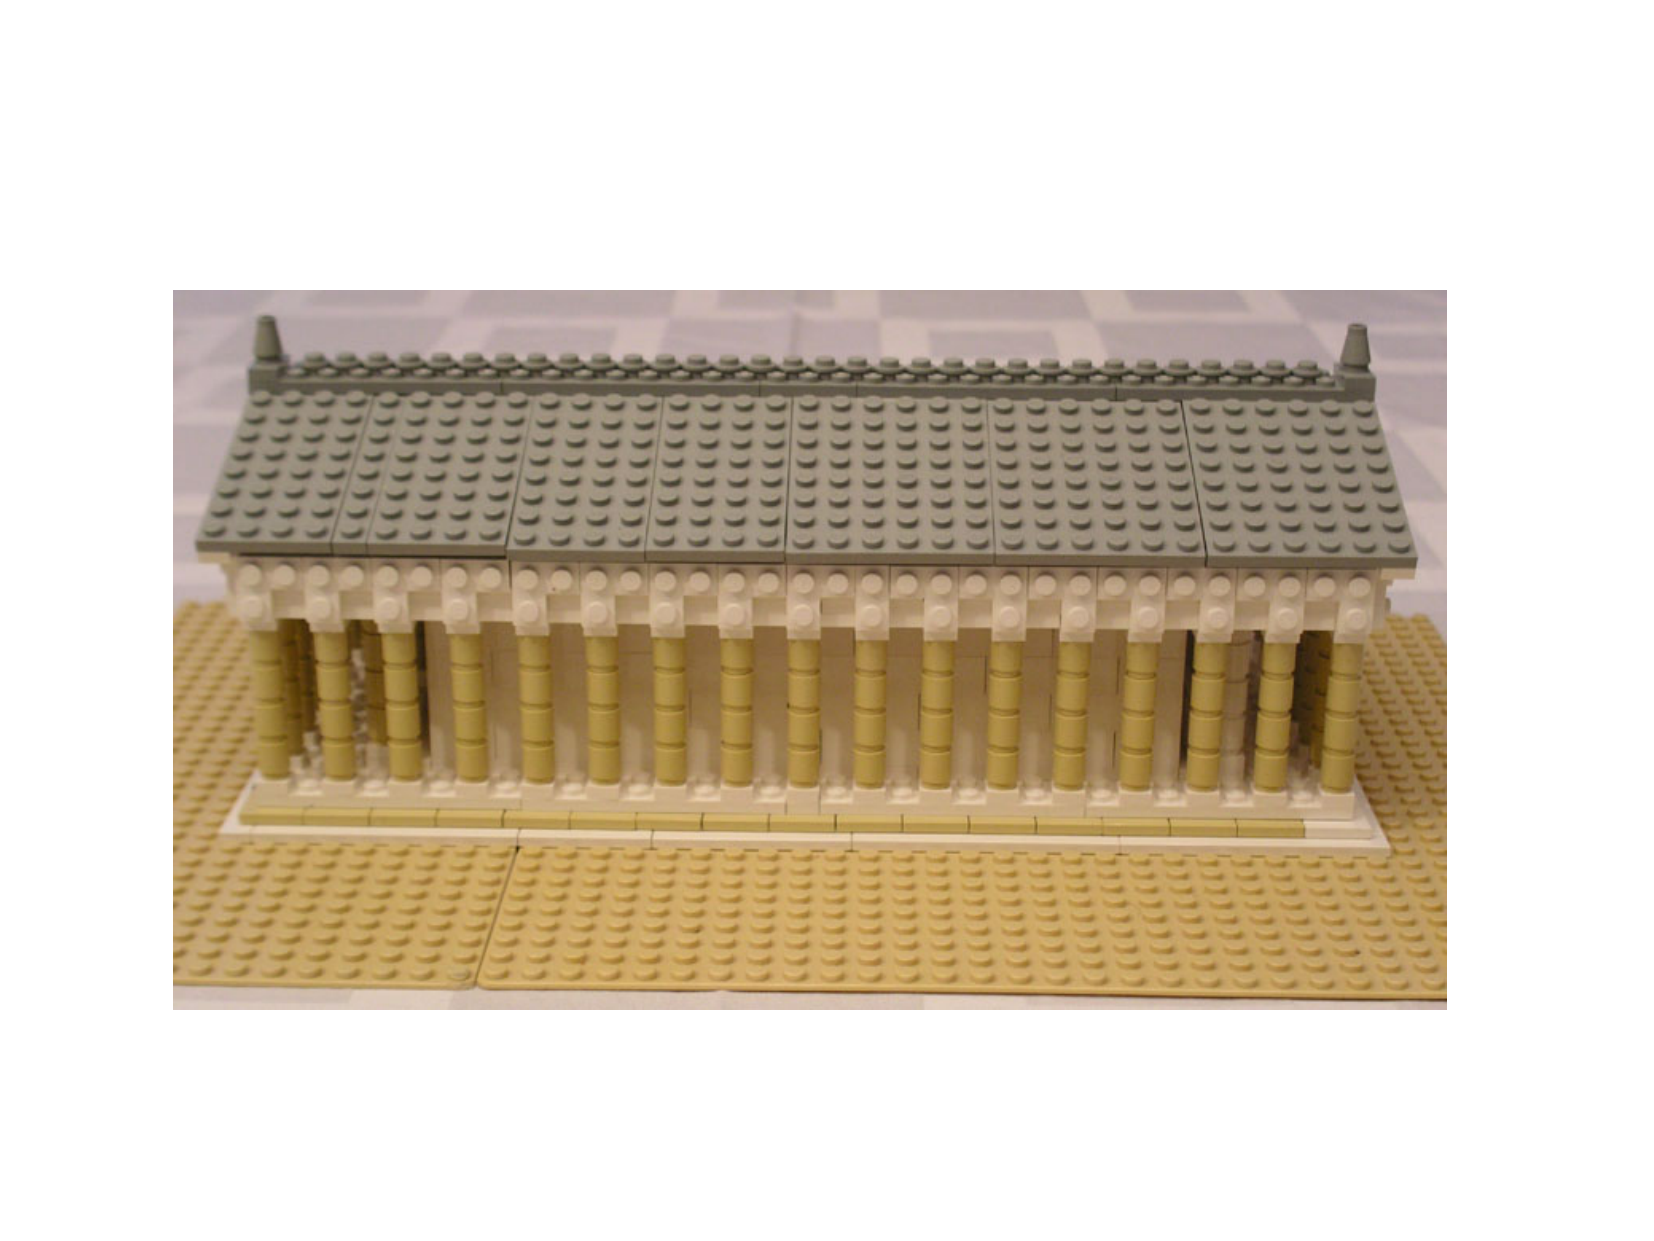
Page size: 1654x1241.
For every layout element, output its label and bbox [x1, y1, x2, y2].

picture [173, 290, 1447, 1010]
